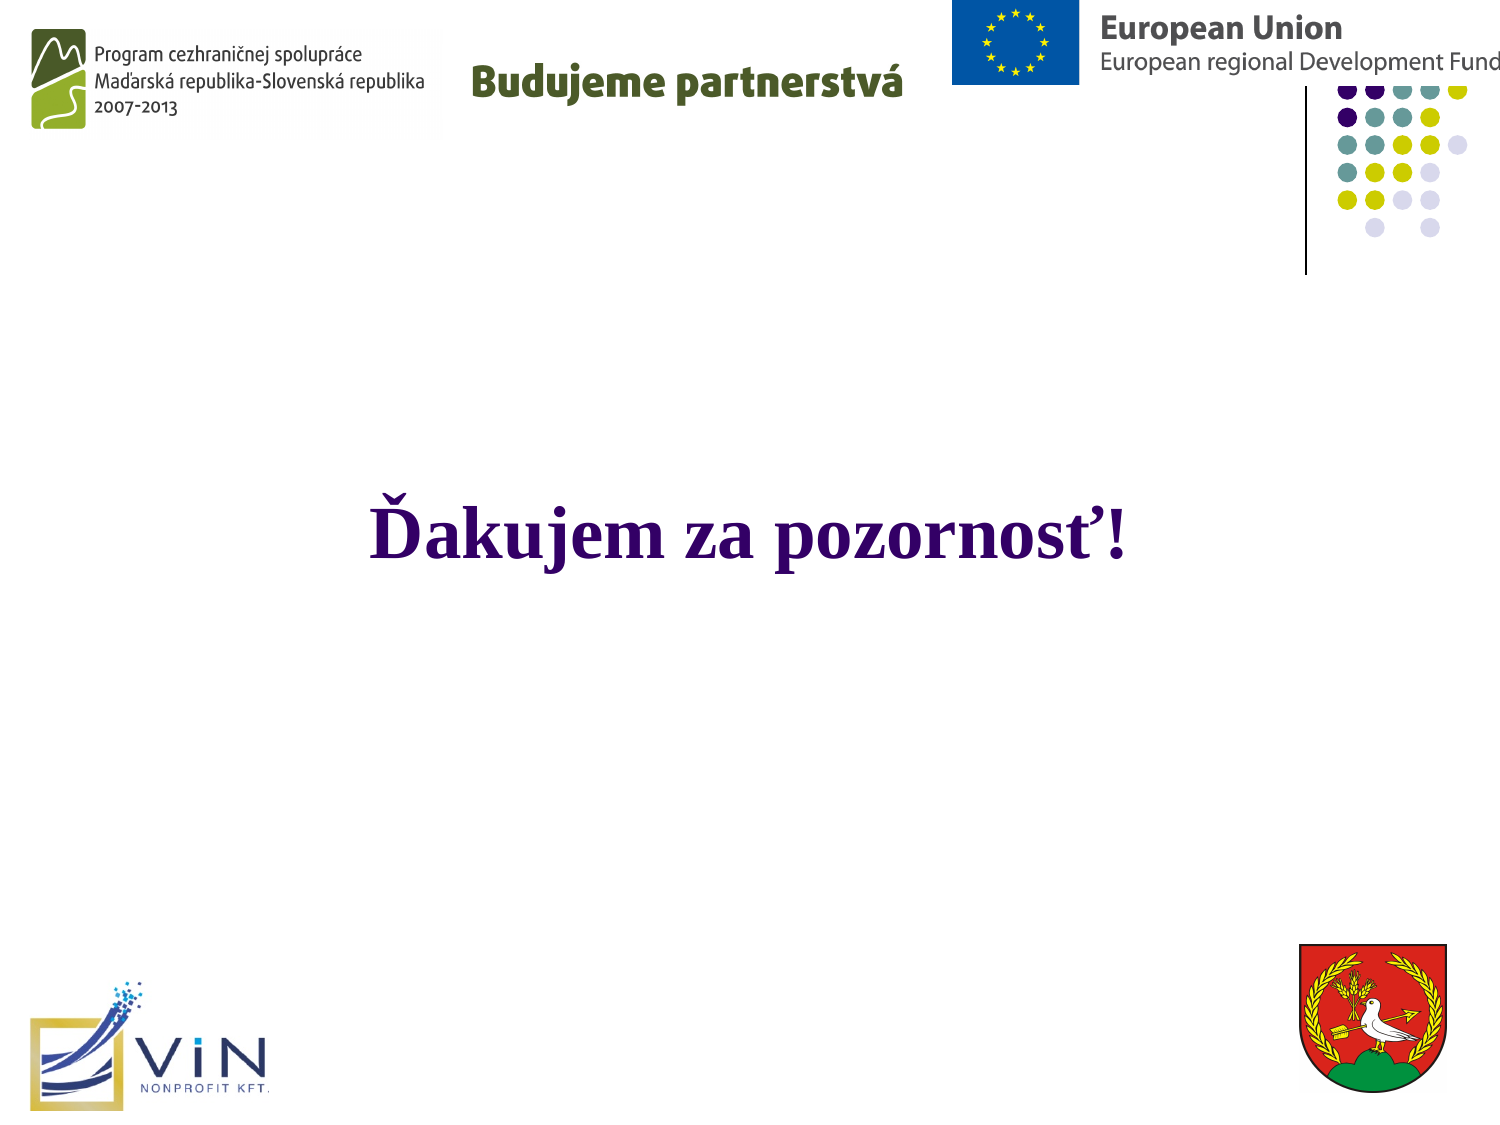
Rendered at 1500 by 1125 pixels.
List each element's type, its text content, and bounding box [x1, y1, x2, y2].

picture [1299, 944, 1447, 1093]
picture [952, 0, 1500, 87]
picture [29, 29, 944, 140]
title Ďakujem za pozornosť! [0, 468, 1500, 598]
picture [7, 980, 269, 1111]
